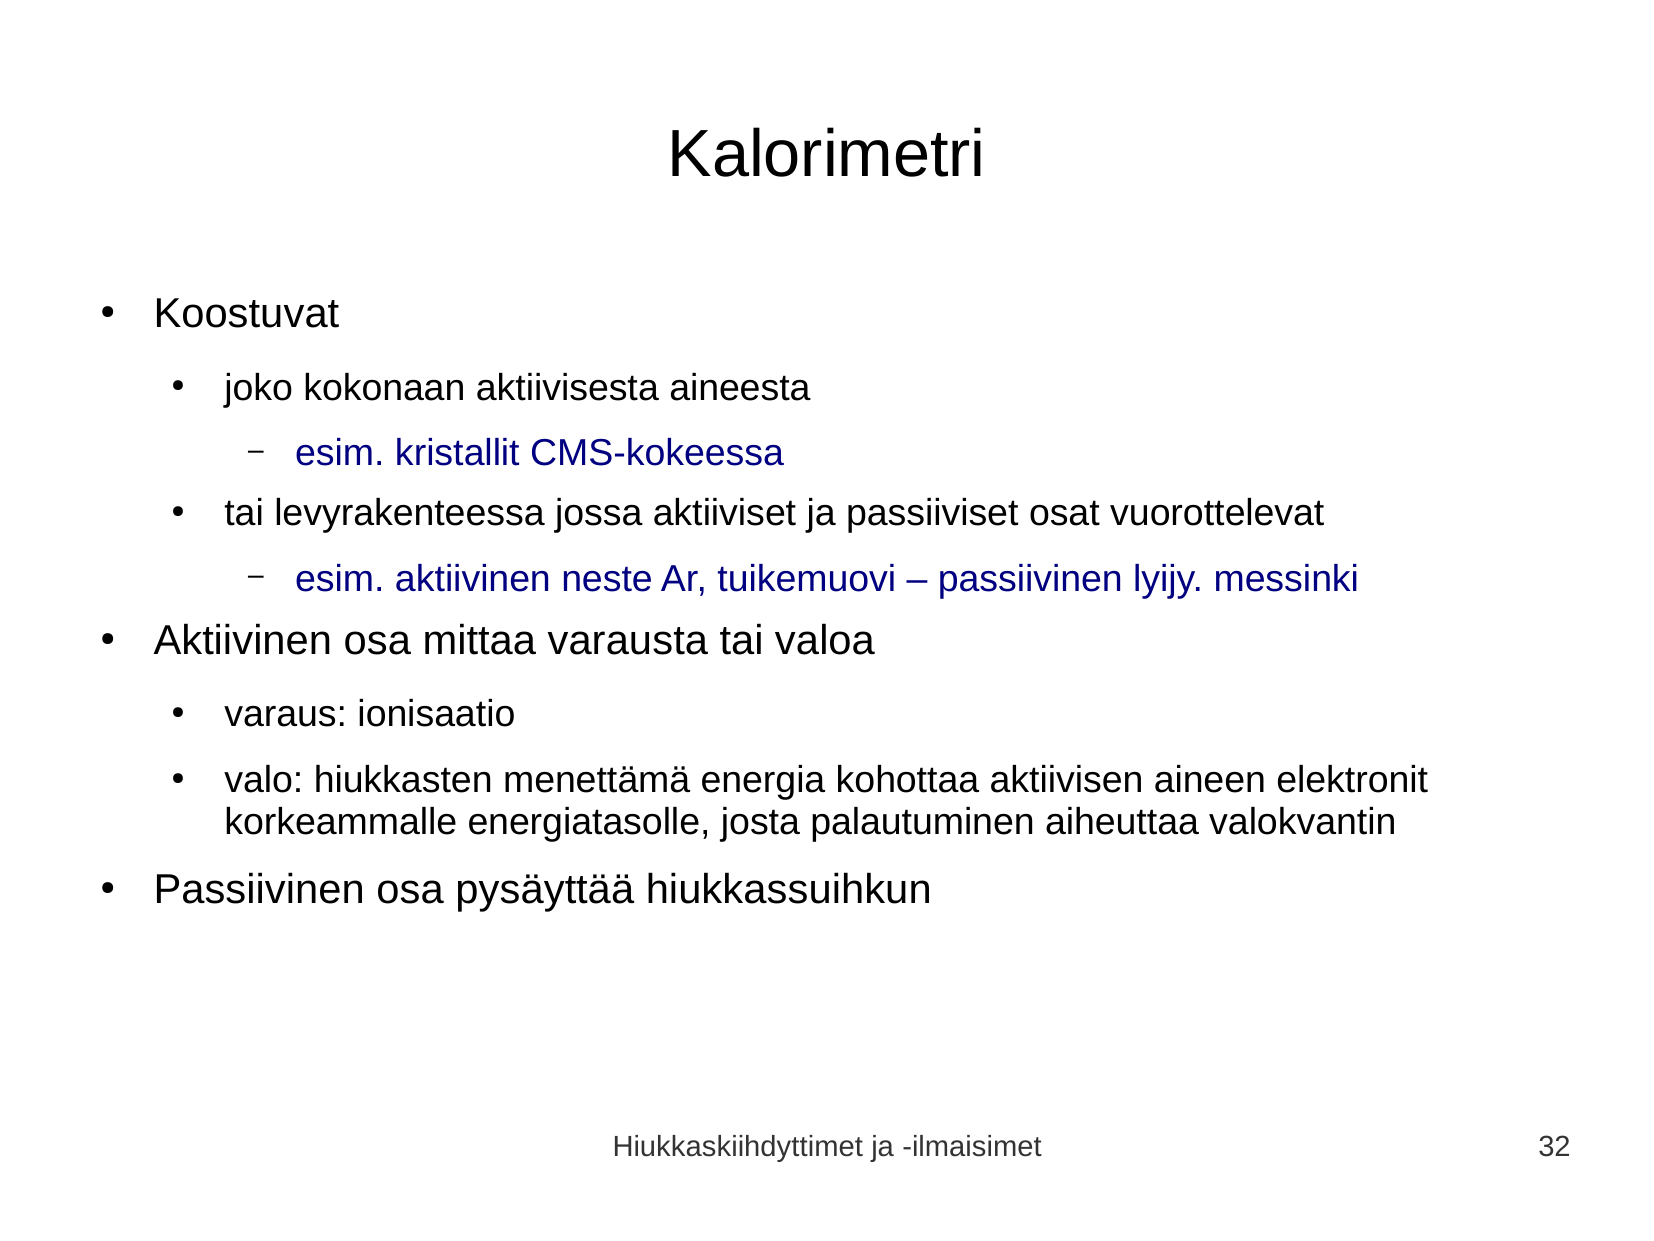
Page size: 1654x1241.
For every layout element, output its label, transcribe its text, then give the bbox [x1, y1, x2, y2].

list Koostuvat joko kokonaan aktiivisesta aineesta esim. kristallit CMS-kokeessa tai levyrakenteessa jossa aktiiviset ja passiiviset osat vuorottelevat esim. aktiivinen neste Ar, tuikemuovi – passiivinen lyijy. messinki Aktiivinen osa mittaa varausta tai valoa varaus: ionisaatio valo: hiukkasten menettämä energia kohottaa aktiivisen aineen elektronit korkeammalle energiatasolle, josta palautuminen aiheuttaa valokvantin Passiivinen osa pysäyttää hiukkassuihkun [82, 290, 1571, 1109]
title Kalorimetri [82, 49, 1571, 257]
